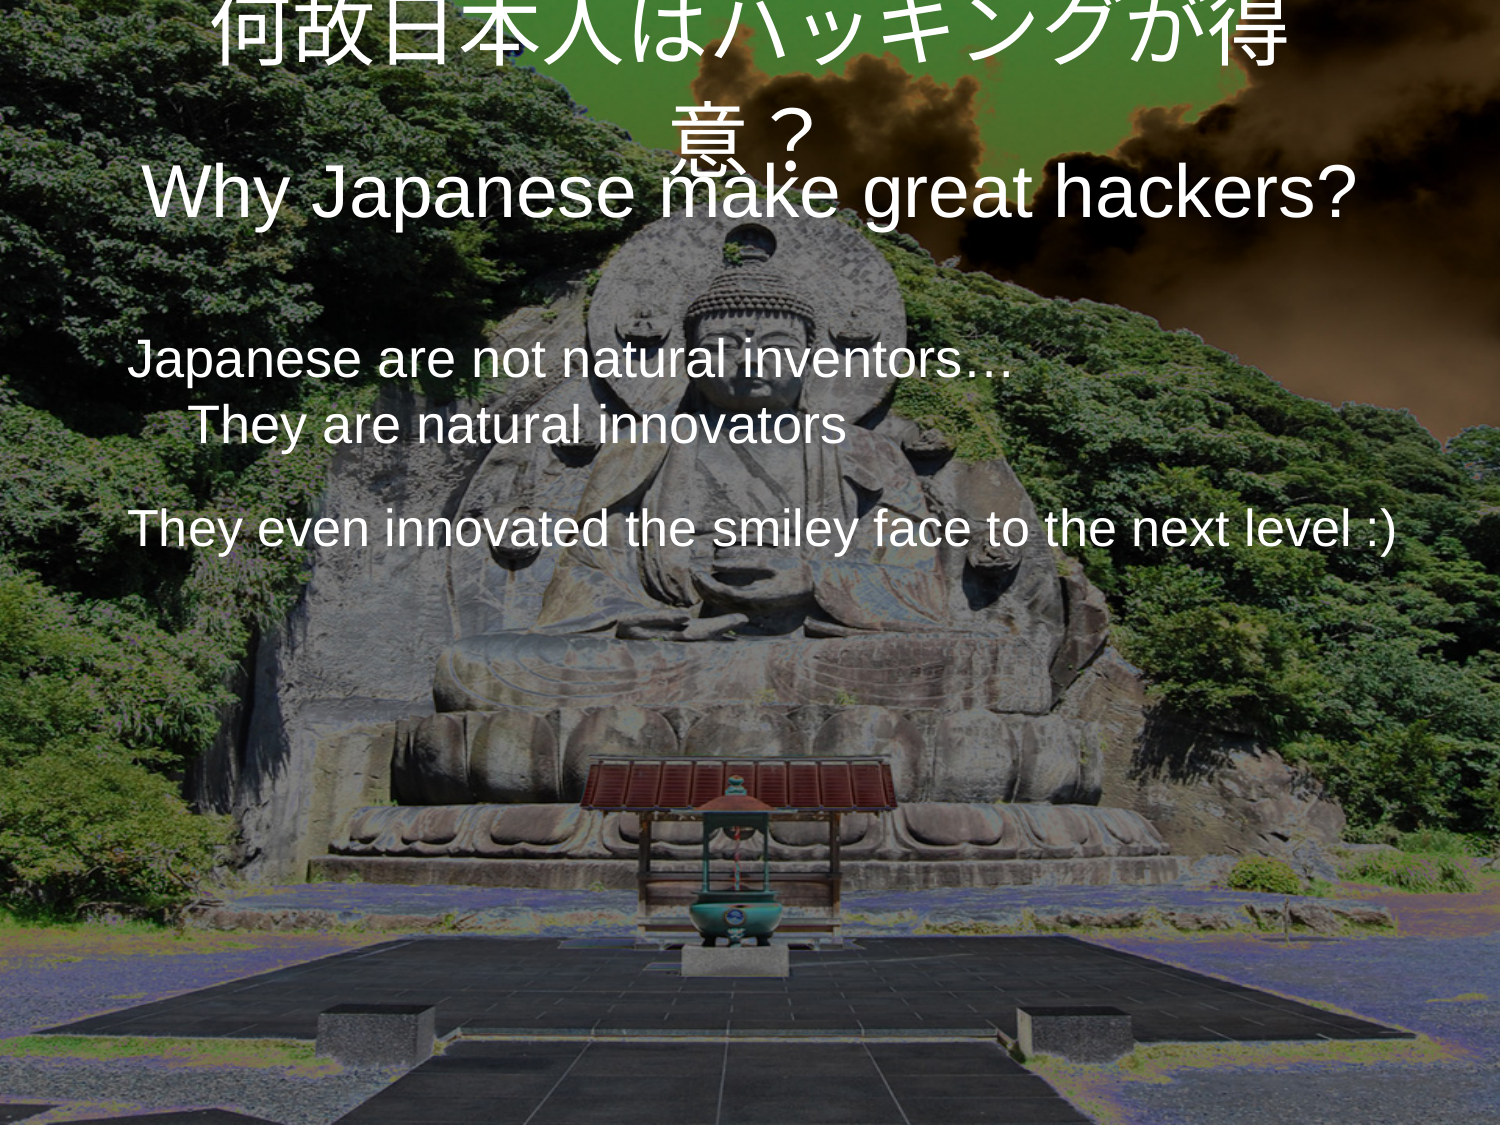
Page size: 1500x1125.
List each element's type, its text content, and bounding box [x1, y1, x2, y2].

text_box They even innovated the smiley face to the next level :)‏ [112, 486, 1477, 576]
title Why Japanese make great hackers? [112, 176, 1388, 288]
list Japanese are not natural inventors… They are natural innovators [112, 324, 1388, 476]
picture [0, 0, 1500, 1125]
title 何故日本人はハッキングが得意？ [112, 0, 1388, 176]
